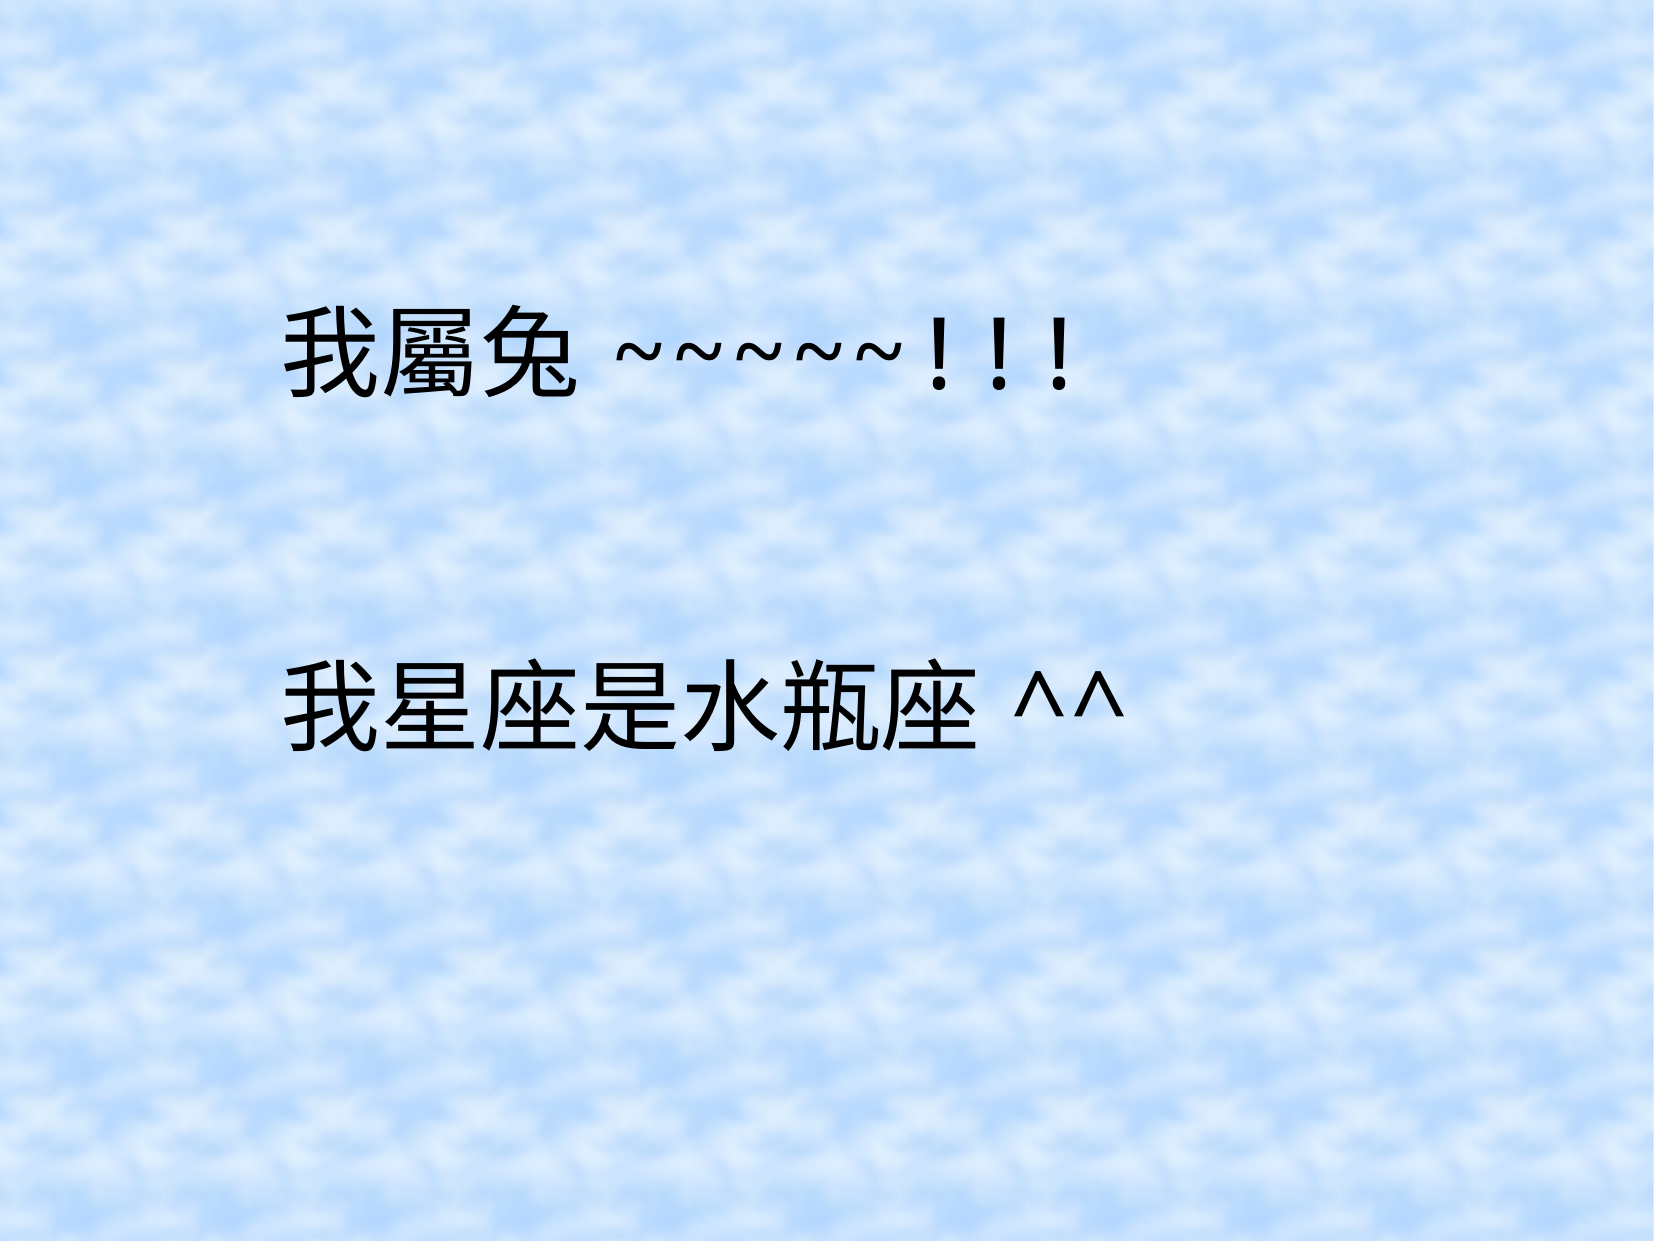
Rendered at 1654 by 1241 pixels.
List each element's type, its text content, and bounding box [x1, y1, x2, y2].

text_box 我星座是水瓶座^^ [265, 620, 1506, 755]
text_box 我屬兔~~~~~!!! [265, 265, 1270, 401]
picture [0, 0, 1654, 1241]
